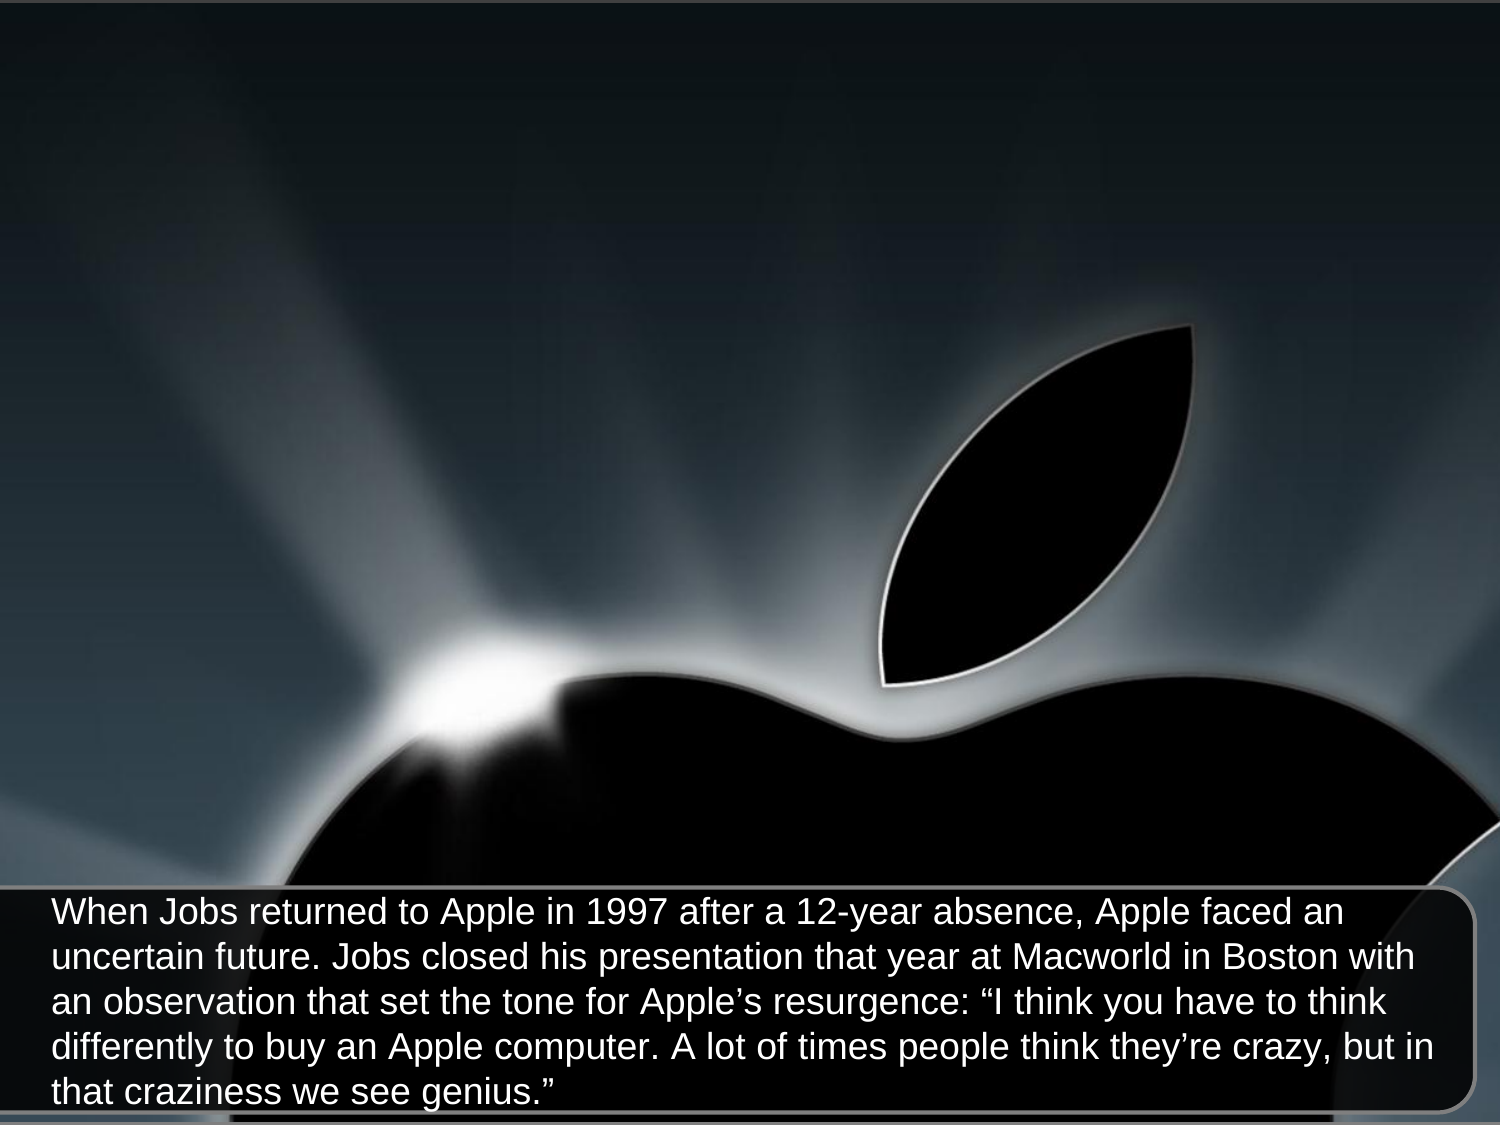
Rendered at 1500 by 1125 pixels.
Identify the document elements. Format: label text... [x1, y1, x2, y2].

text_box When Jobs returned to Apple in 1997 after a 12-year absence, Apple faced an uncertain future. Jobs closed his presentation that year at Macworld in Boston with an observation that set the tone for Apple’s resurgence: “I think you have to think differently to buy an Apple computer. A lot of times people think they’re crazy, but in that craziness we see genius.” [0, 887, 1476, 1113]
picture [0, 3, 1500, 1122]
